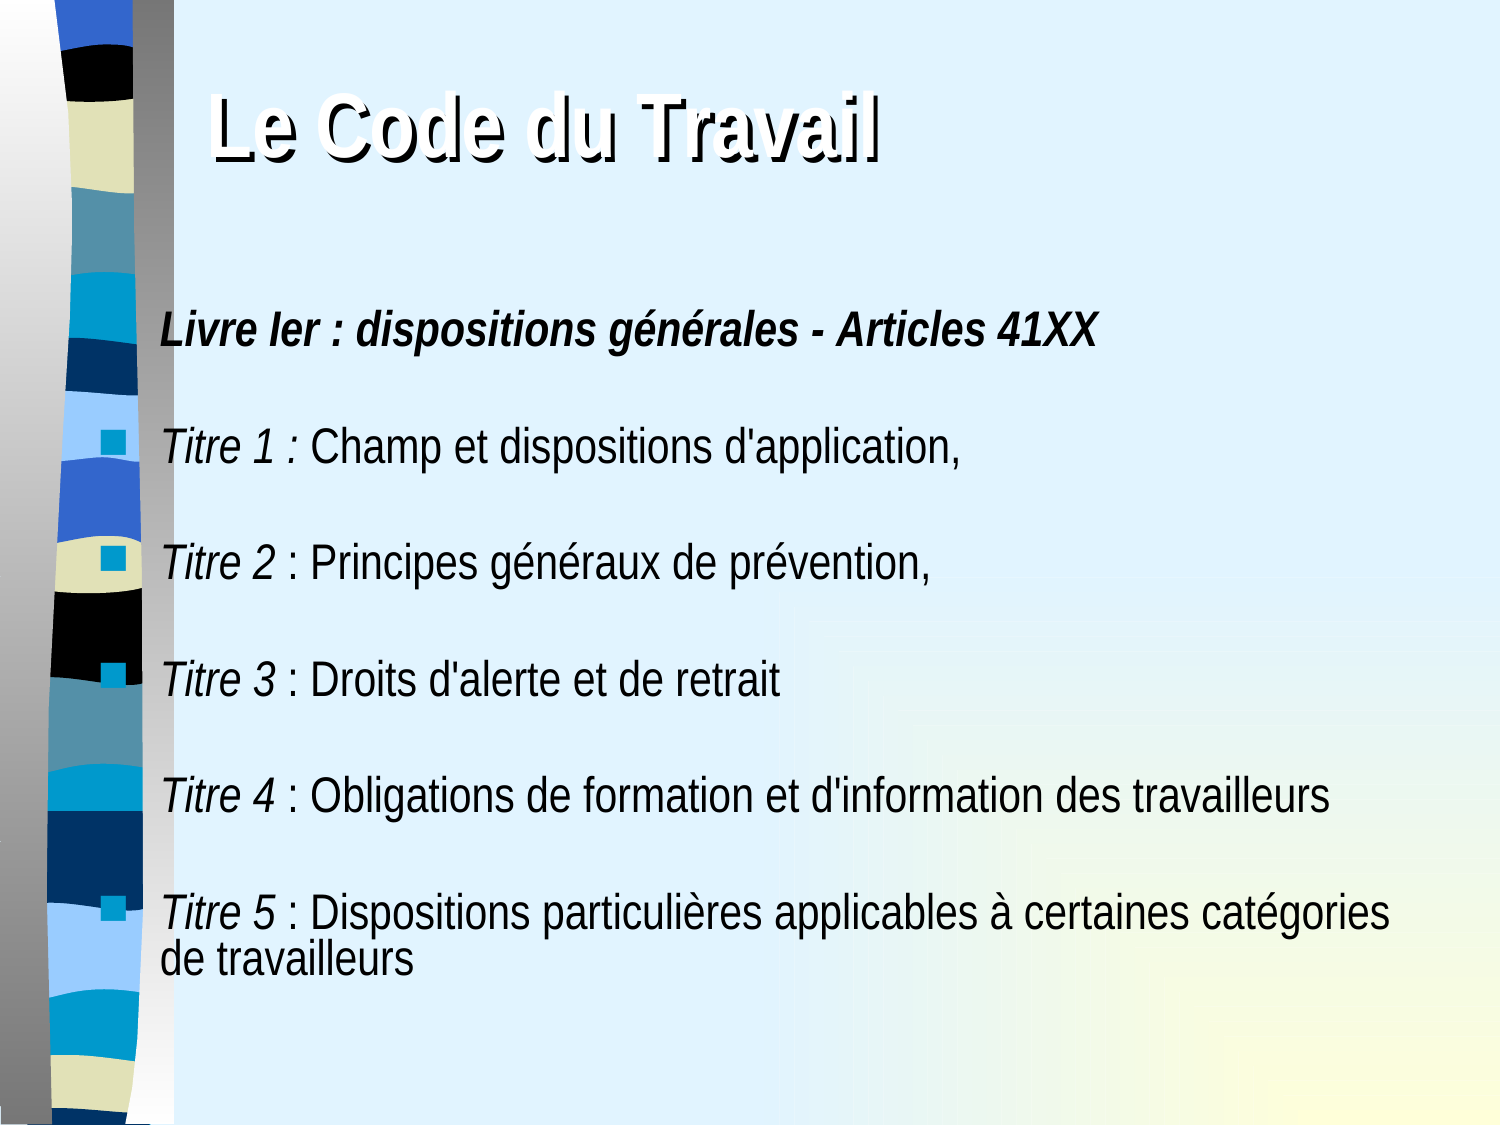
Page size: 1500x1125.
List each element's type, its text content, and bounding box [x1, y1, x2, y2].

title Le Code du Travail [171, 30, 1500, 219]
list Livre Ier : dispositions générales - Articles 41XX Titre 1 : Champ et dispositions d'application, Titre 2 : Principes généraux de prévention, Titre 3 : Droits d'alerte et de retrait Titre 4 : Obligations de formation et d'information des travailleurs Titre 5 : Dispositions particulières applicables à certaines catégories de travailleurs [88, 302, 1439, 1046]
